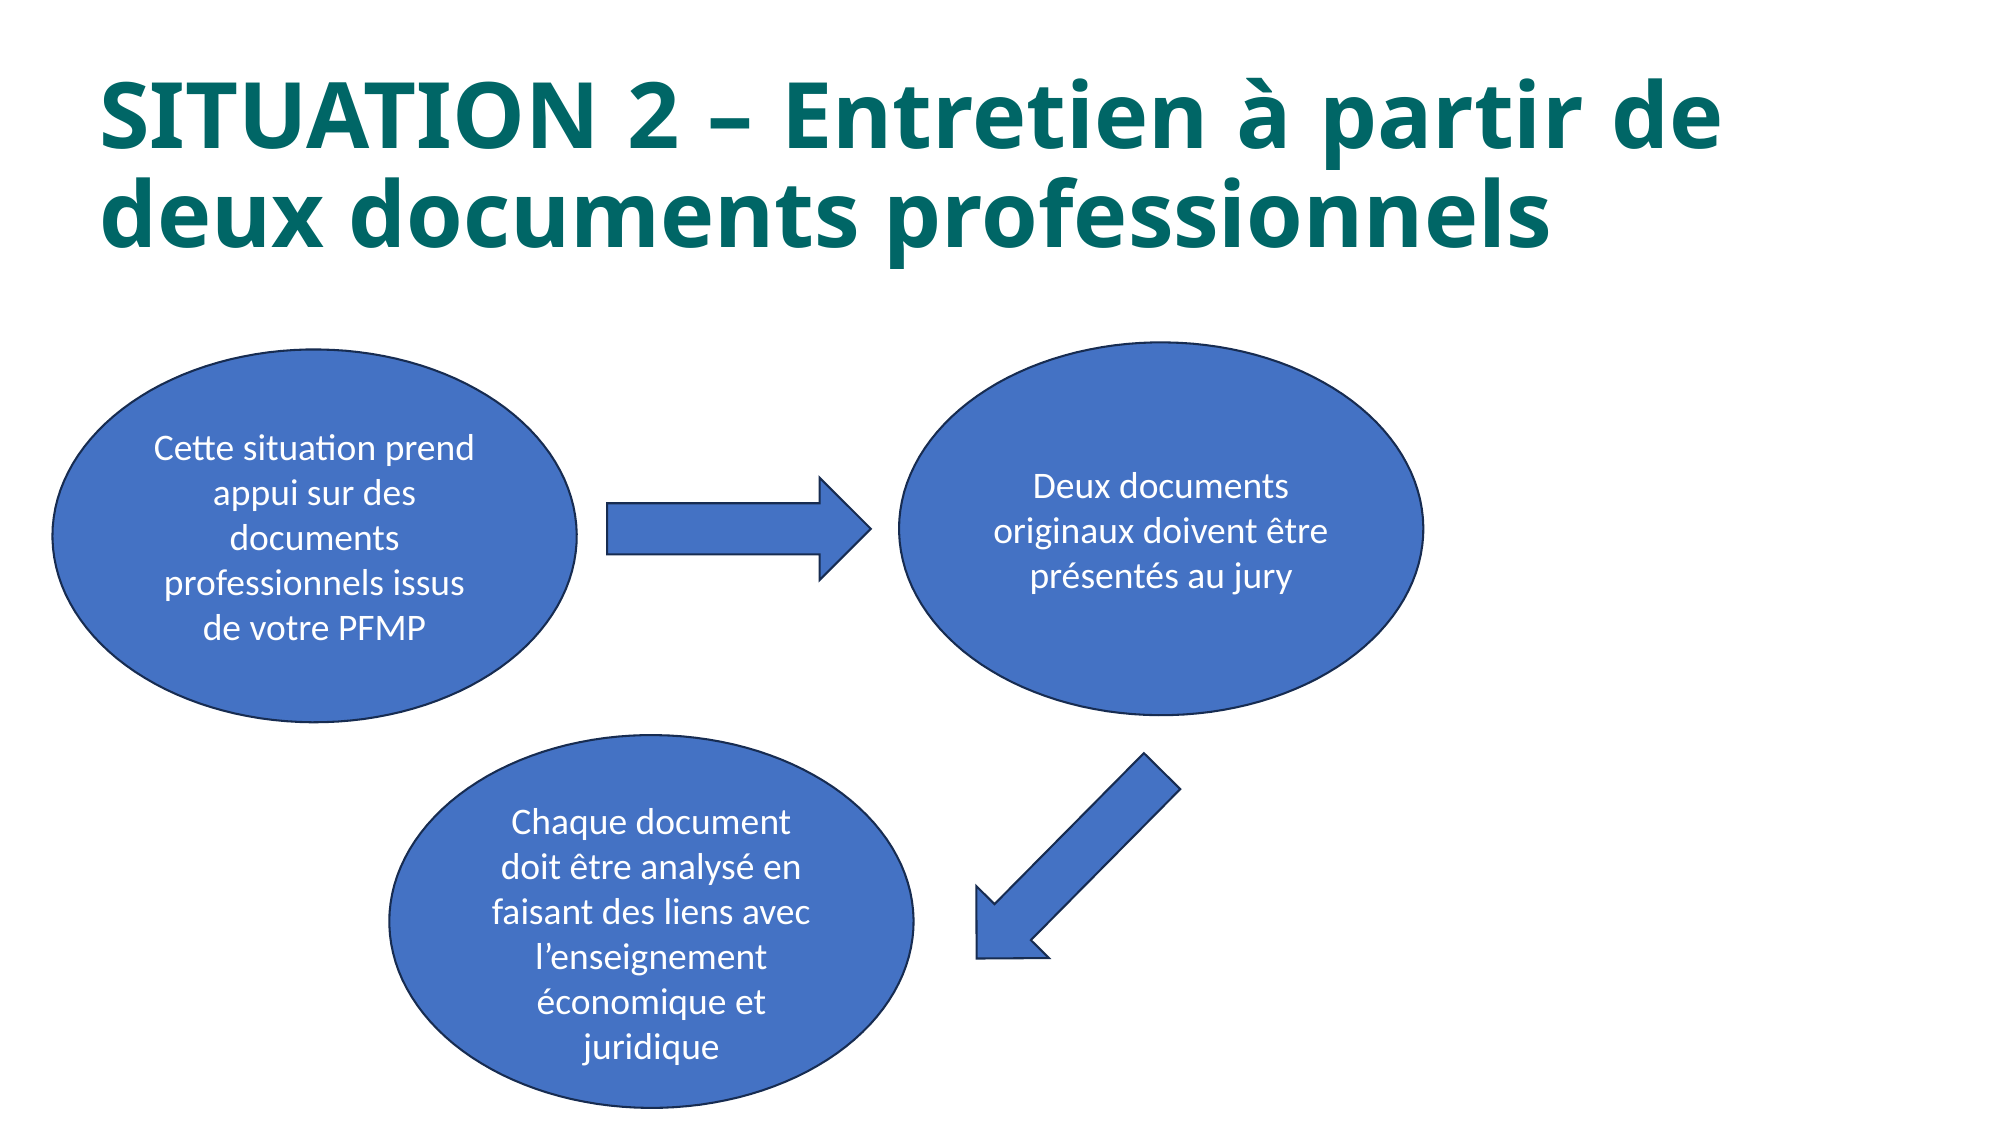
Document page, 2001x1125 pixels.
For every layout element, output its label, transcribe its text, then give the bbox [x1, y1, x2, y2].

text_box [976, 753, 1181, 959]
text_box [607, 477, 871, 581]
text_box Chaque document doit être analysé en faisant des liens avec l’enseignement économique et juridique [389, 735, 914, 1108]
text_box Deux documents originaux doivent être présentés au jury [899, 342, 1424, 716]
title SITUATION 2 – Entretien à partir de deux documents professionnels [84, 59, 1863, 278]
text_box Cette situation prend appui sur des documents professionnels issus de votre PFMP [52, 349, 577, 723]
